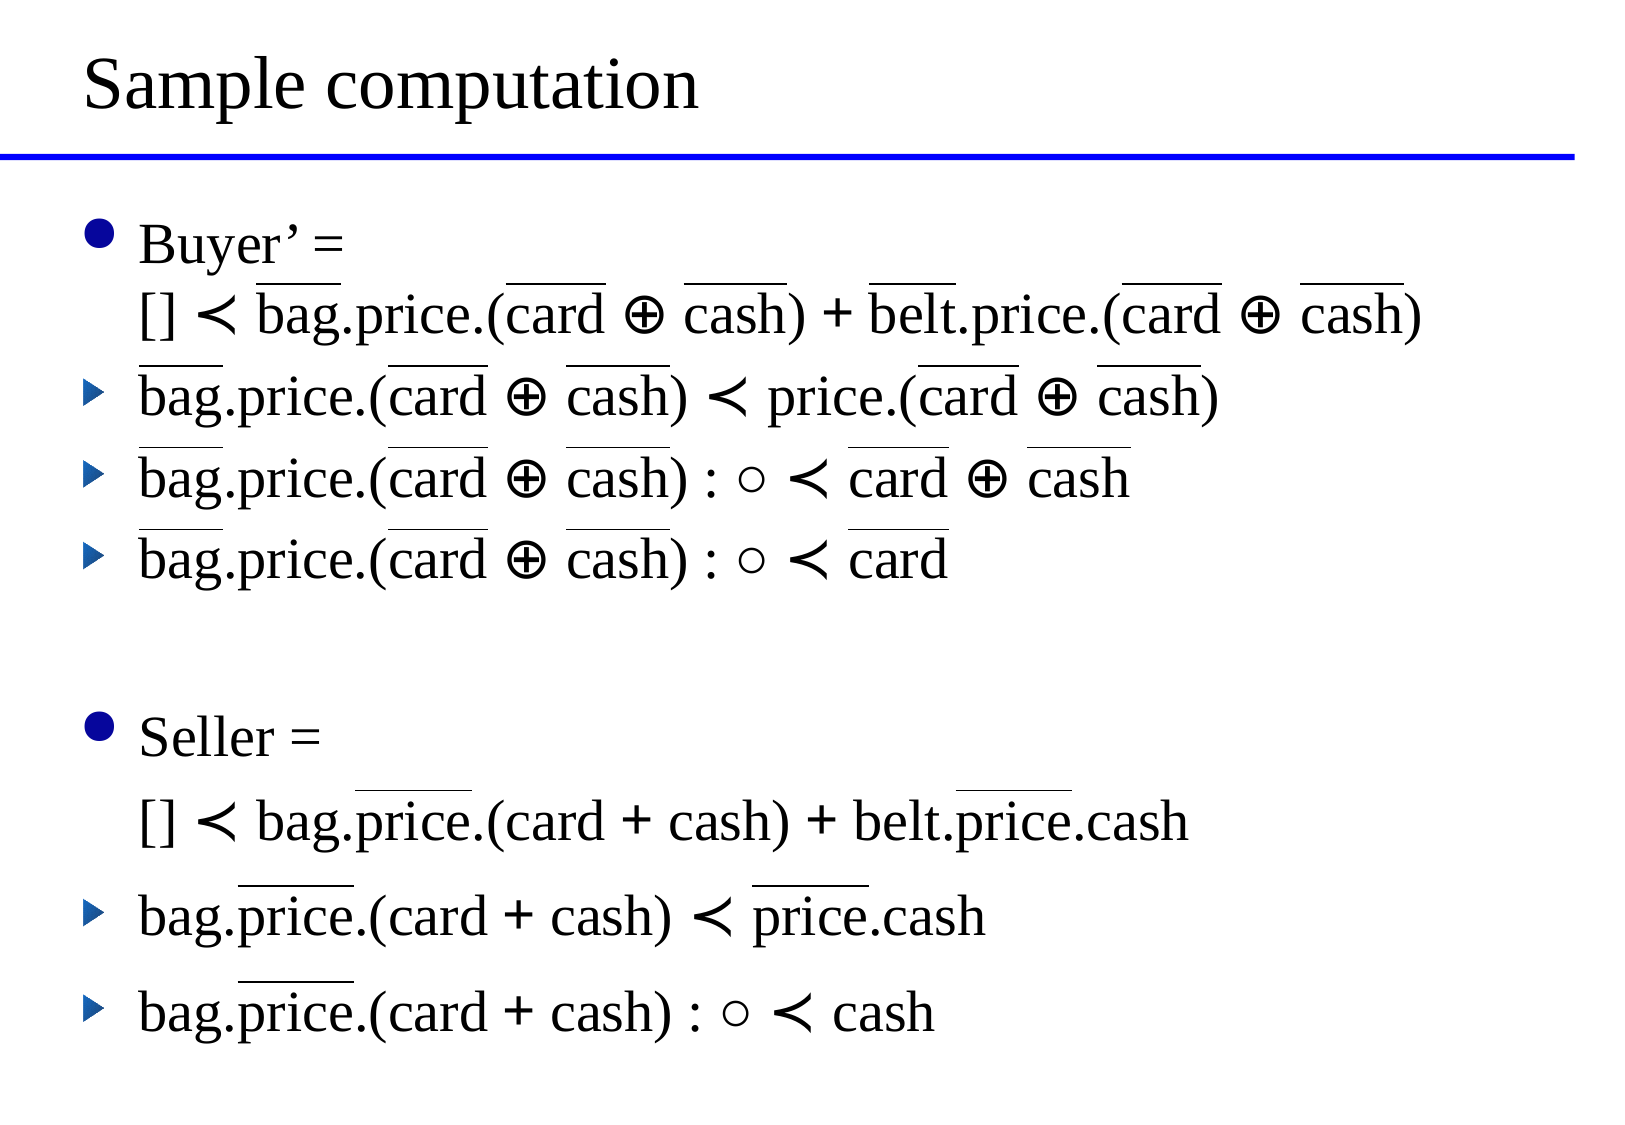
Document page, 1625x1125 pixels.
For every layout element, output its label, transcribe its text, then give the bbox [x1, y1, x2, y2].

title Sample computation [67, 27, 1544, 131]
list Buyer’ = [] ≺ bag.price.(card ⊕ cash) + belt.price.(card ⊕ cash) bag.price.(card ⊕ cash) ≺ price.(card ⊕ cash) bag.price.(card ⊕ cash) : ○ ≺ card ⊕ cash bag.price.(card ⊕ cash) : ○ ≺ card Seller = [] ≺ bag.price.(card + cash) + belt.price.cash bag.price.(card + cash) ≺ price.cash bag.price.(card + cash) : ○ ≺ cash [67, 198, 1478, 1061]
